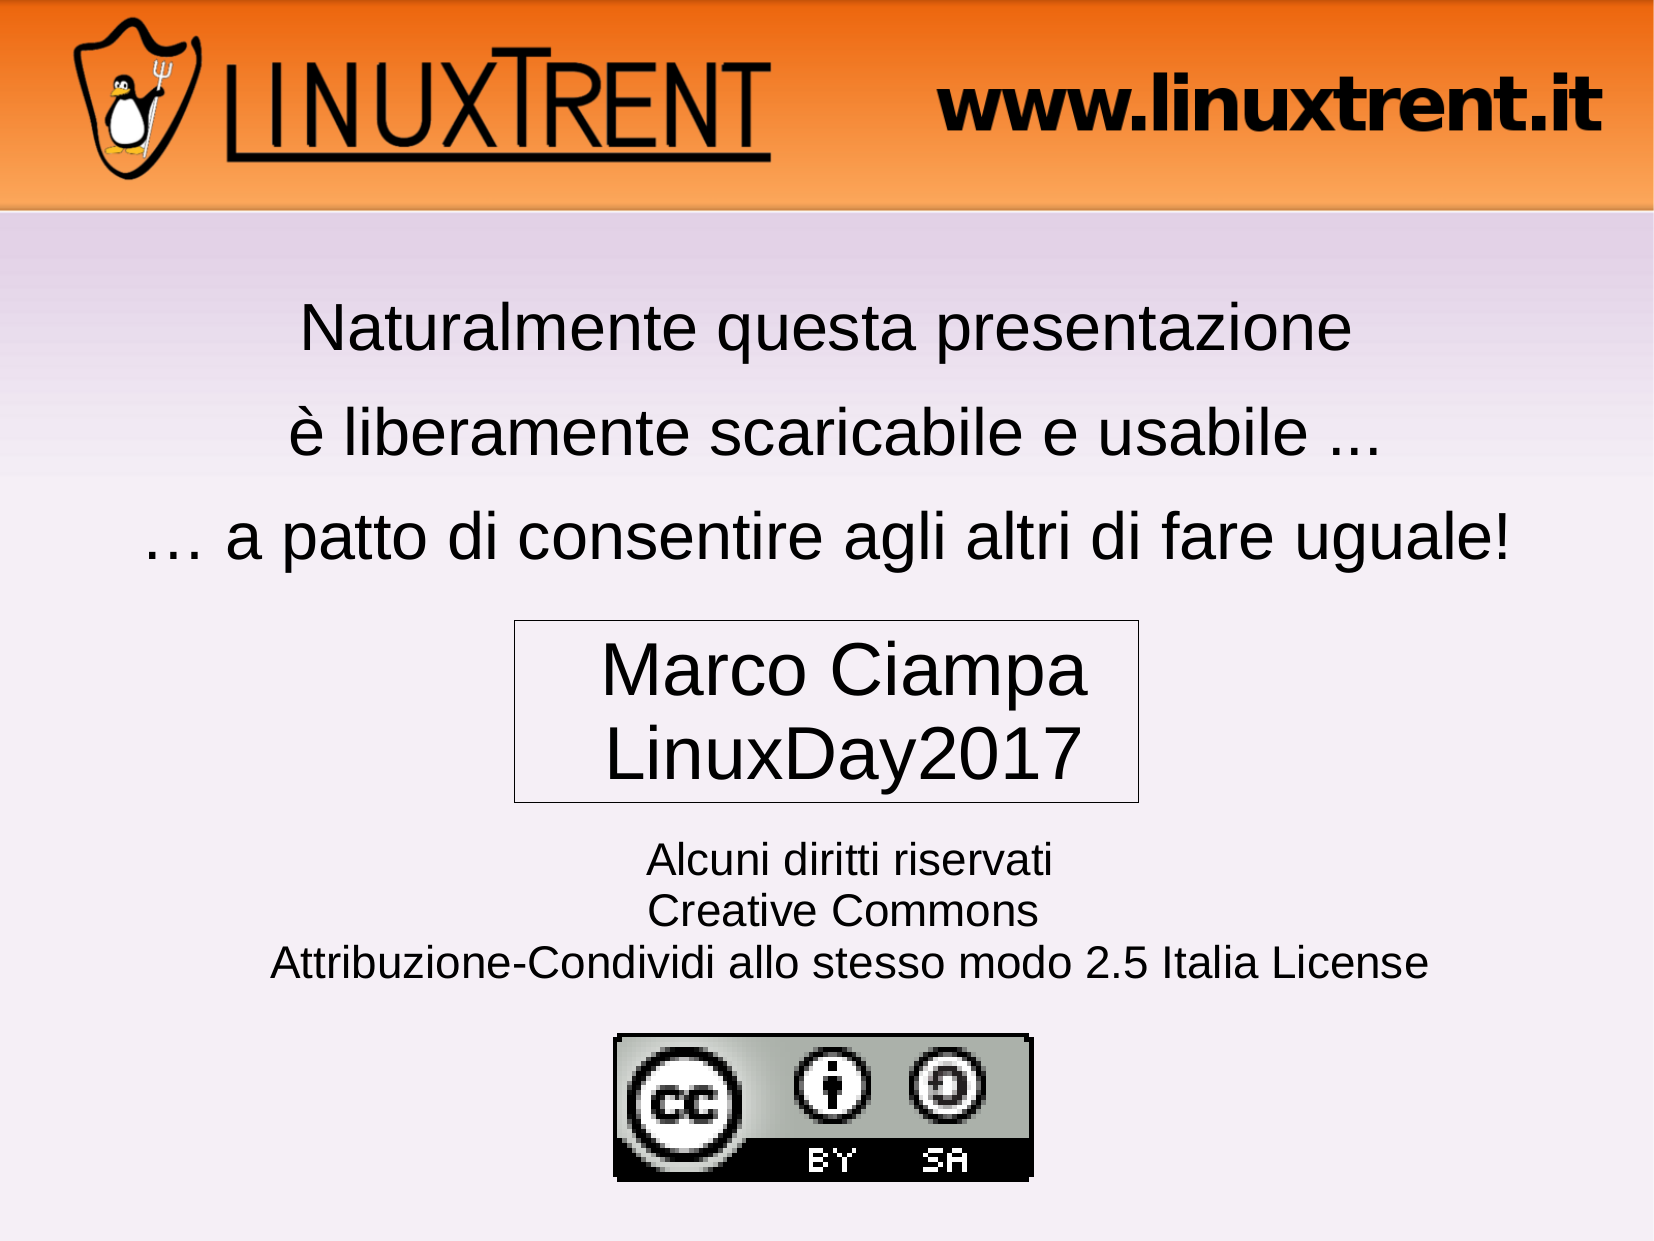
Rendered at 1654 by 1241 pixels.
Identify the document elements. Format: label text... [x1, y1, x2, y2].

list Naturalmente questa presentazione è liberamente scaricabile e usabile ... … a patto di consentire agli altri di fare uguale! [82, 290, 1571, 1109]
text_box Marco Ciampa LinuxDay2017 [514, 620, 1139, 803]
picture [0, 0, 1654, 1241]
text_box Alcuni diritti riservati Creative Commons Attribuzione-Condividi allo stesso modo 2.5 Italia License [194, 826, 1506, 1004]
